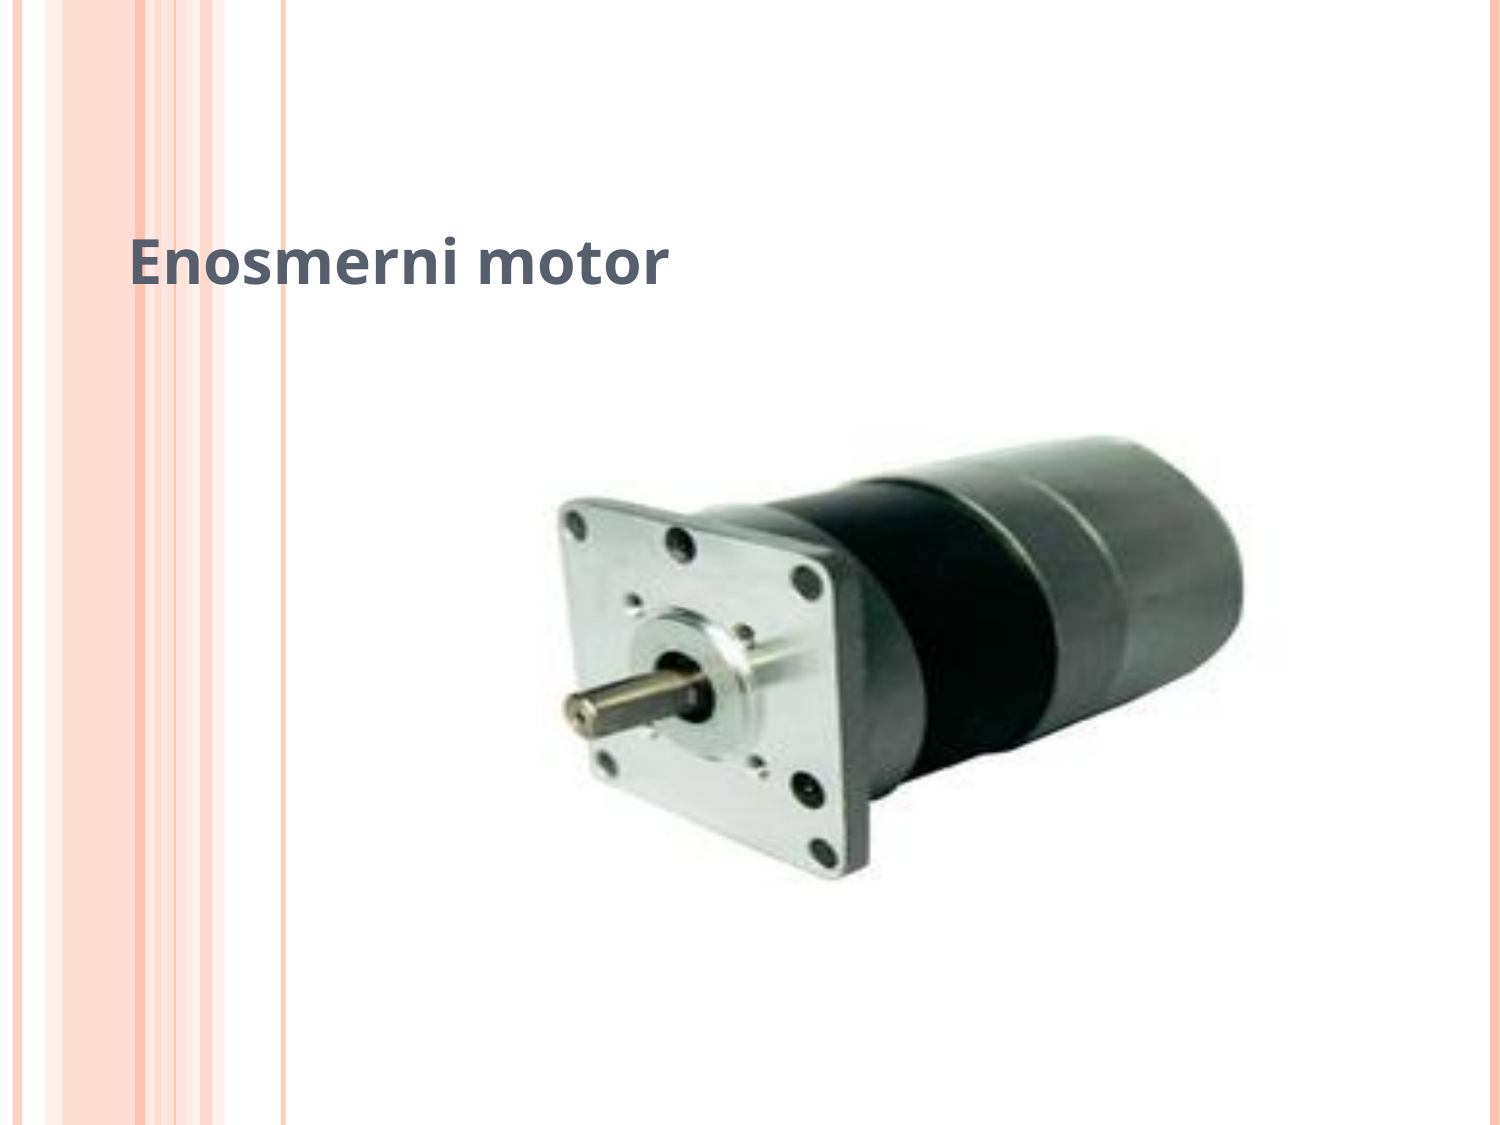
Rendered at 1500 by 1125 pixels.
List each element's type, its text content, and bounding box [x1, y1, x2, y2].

picture [421, 292, 1383, 1032]
subtitle [225, 316, 421, 925]
title Enosmerni motor [112, 58, 1388, 305]
